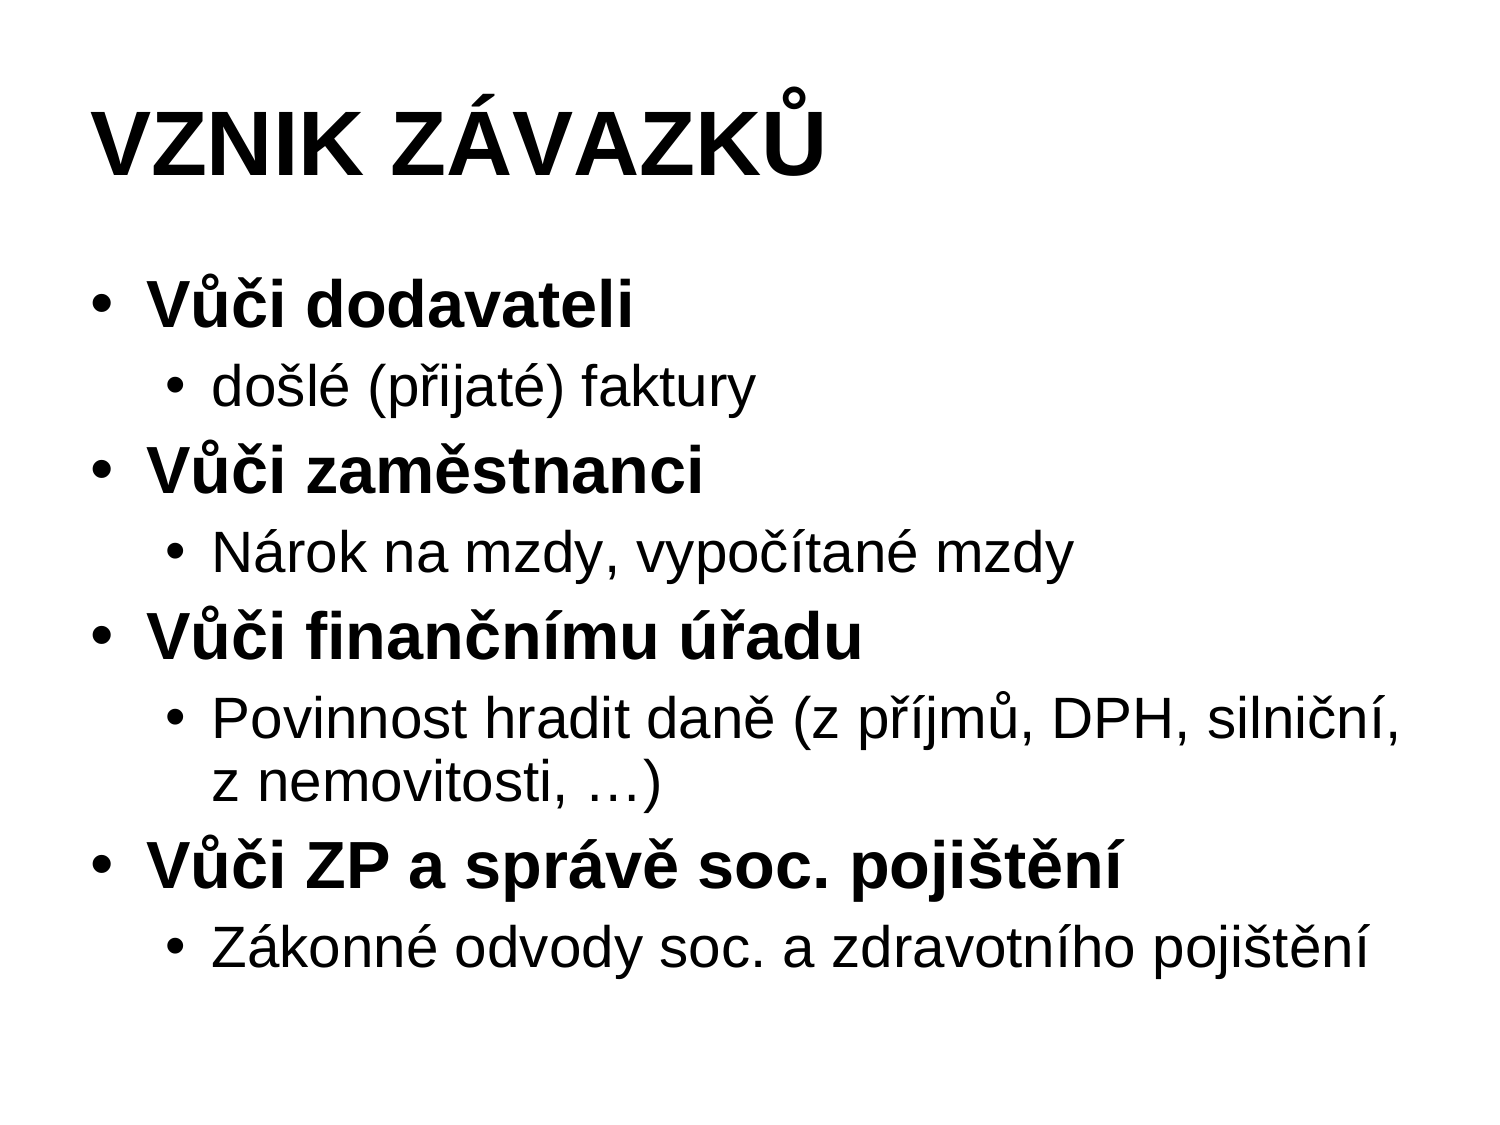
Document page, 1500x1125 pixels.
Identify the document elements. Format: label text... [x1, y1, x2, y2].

list Vůči dodavateli došlé (přijaté) faktury Vůči zaměstnanci Nárok na mzdy, vypočítané mzdy Vůči finančnímu úřadu Povinnost hradit daně (z příjmů, DPH, silniční, z nemovitosti, …) Vůči ZP a správě soc. pojištění Zákonné odvody soc. a zdravotního pojištění [75, 262, 1426, 1125]
title VZNIK ZÁVAZKŮ [75, 45, 1426, 233]
